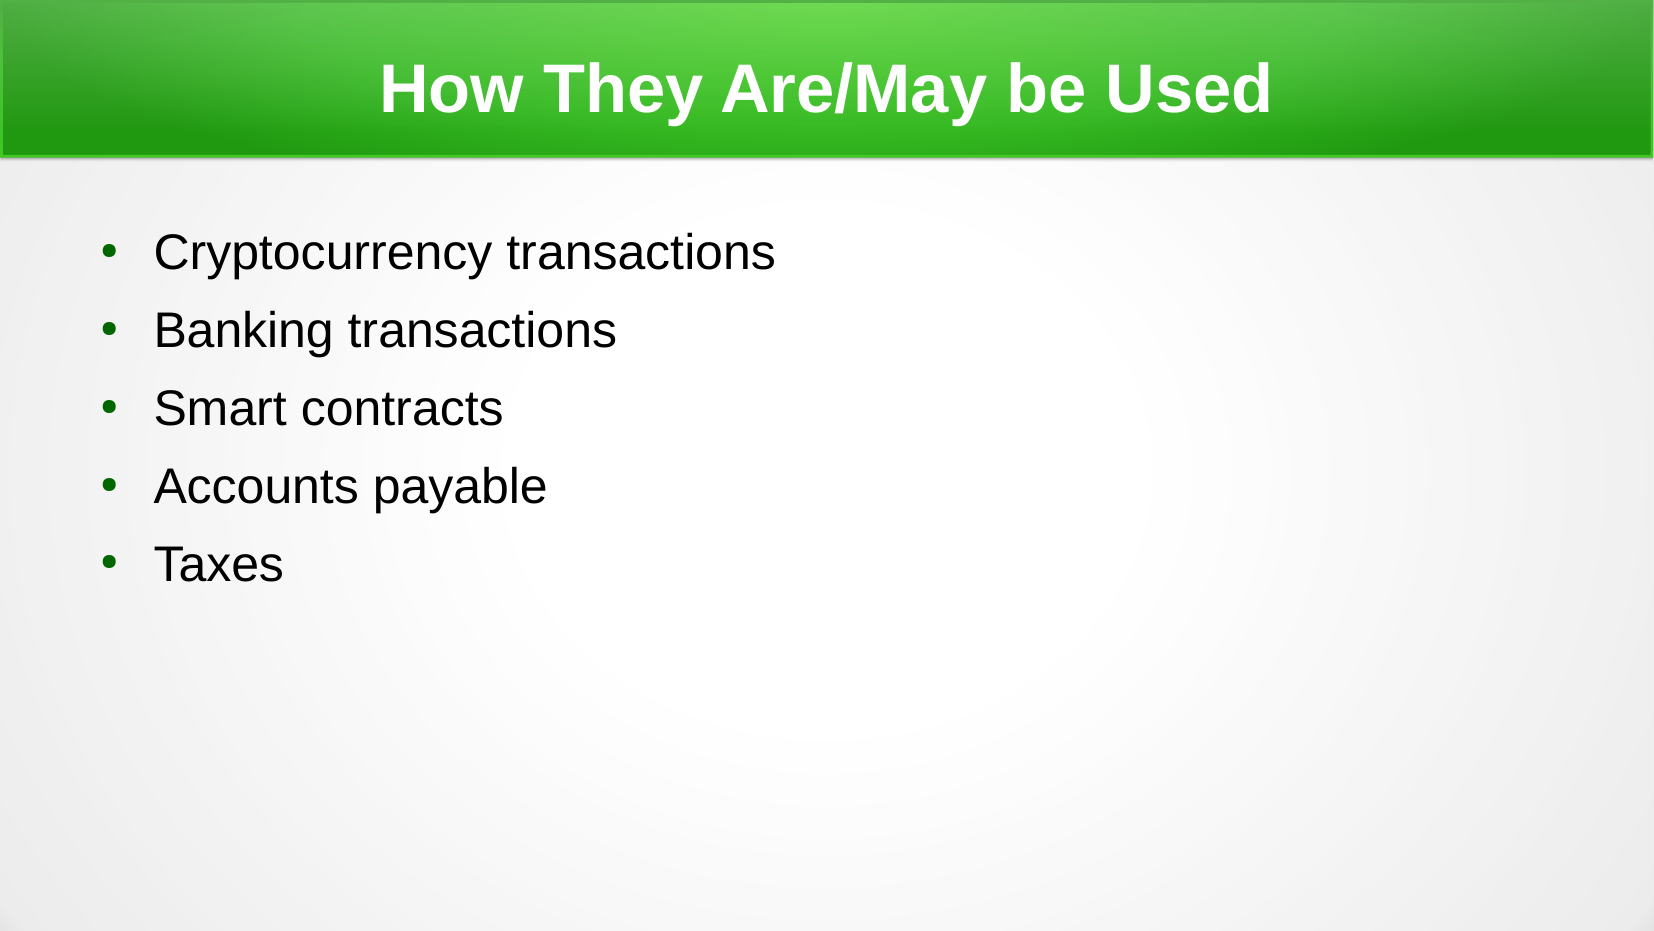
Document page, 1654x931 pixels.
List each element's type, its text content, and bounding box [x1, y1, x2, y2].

title How They Are/May be Used [82, 35, 1571, 142]
list Cryptocurrency transactions Banking transactions Smart contracts Accounts payable Taxes [82, 224, 1571, 764]
